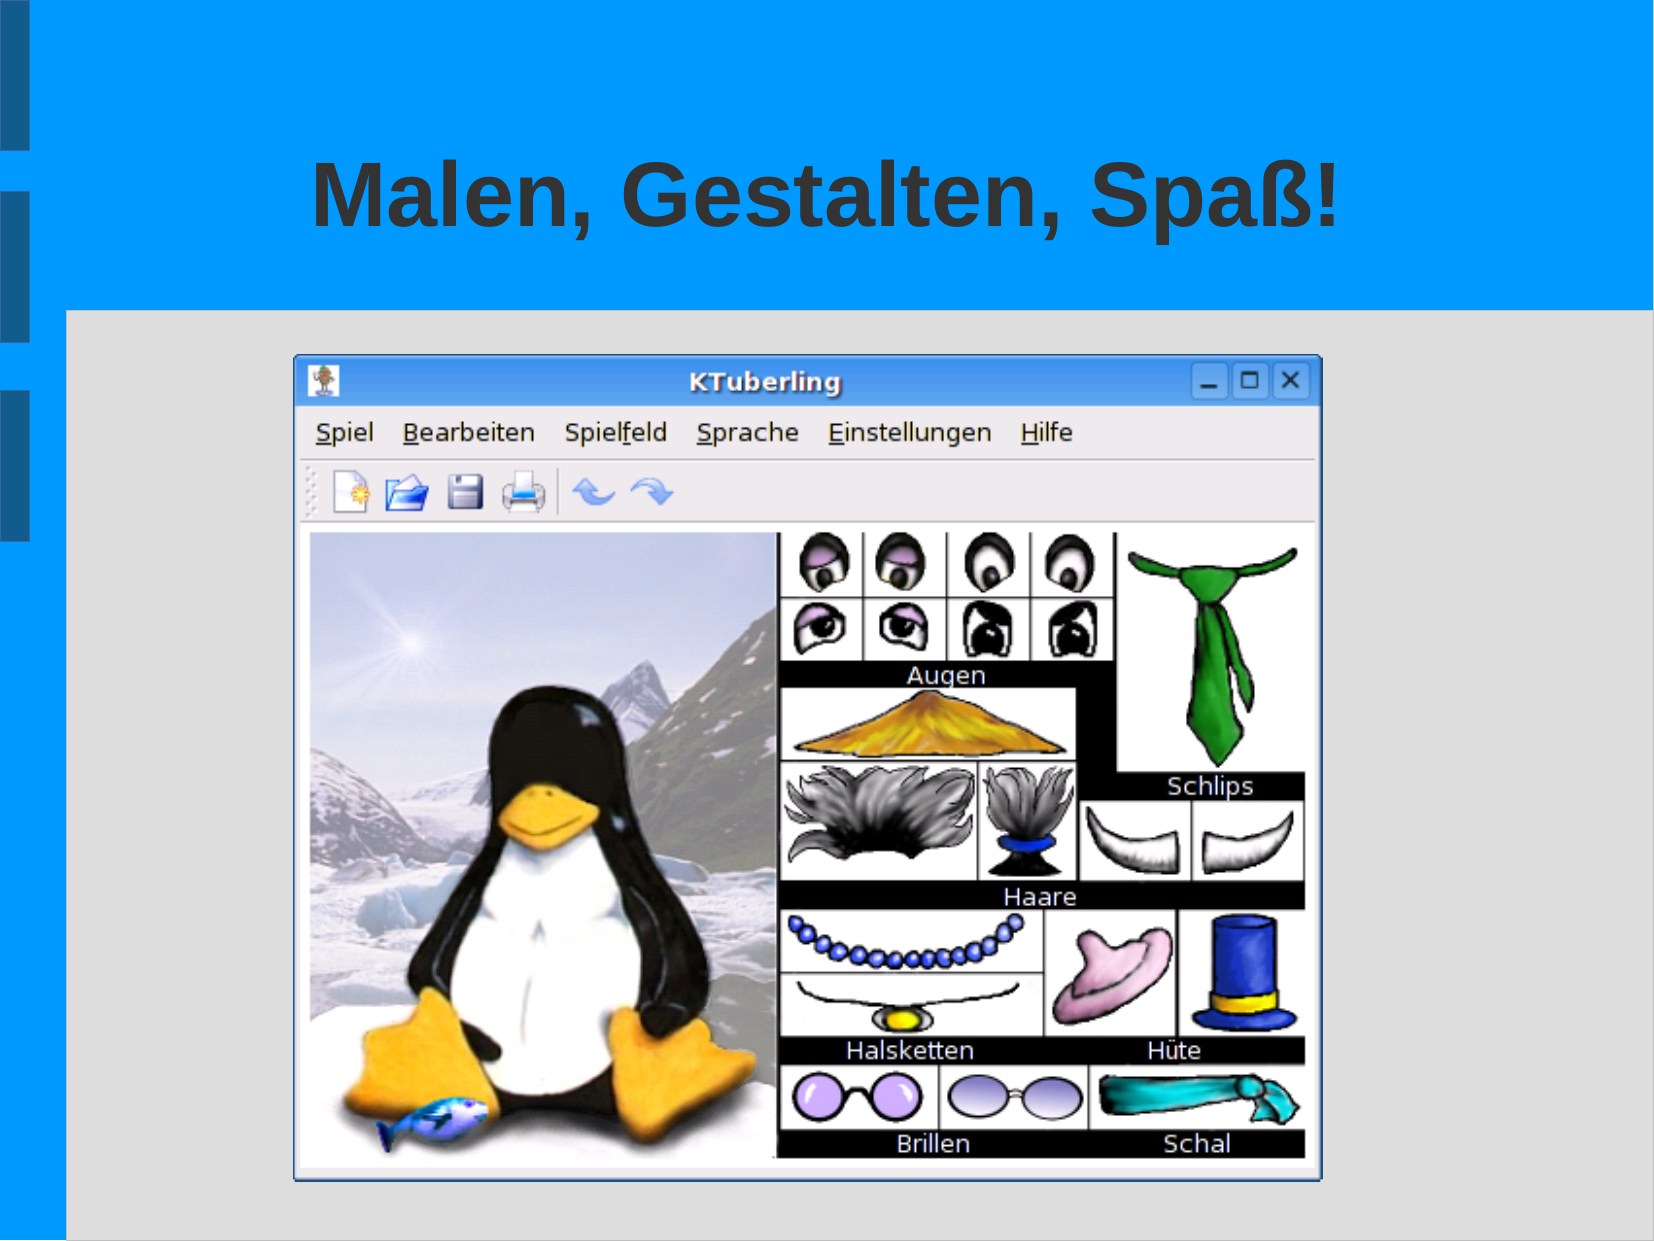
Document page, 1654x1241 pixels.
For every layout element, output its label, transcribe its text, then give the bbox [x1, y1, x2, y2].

title Malen, Gestalten, Spaß! [121, 91, 1534, 299]
picture [293, 354, 1323, 1182]
